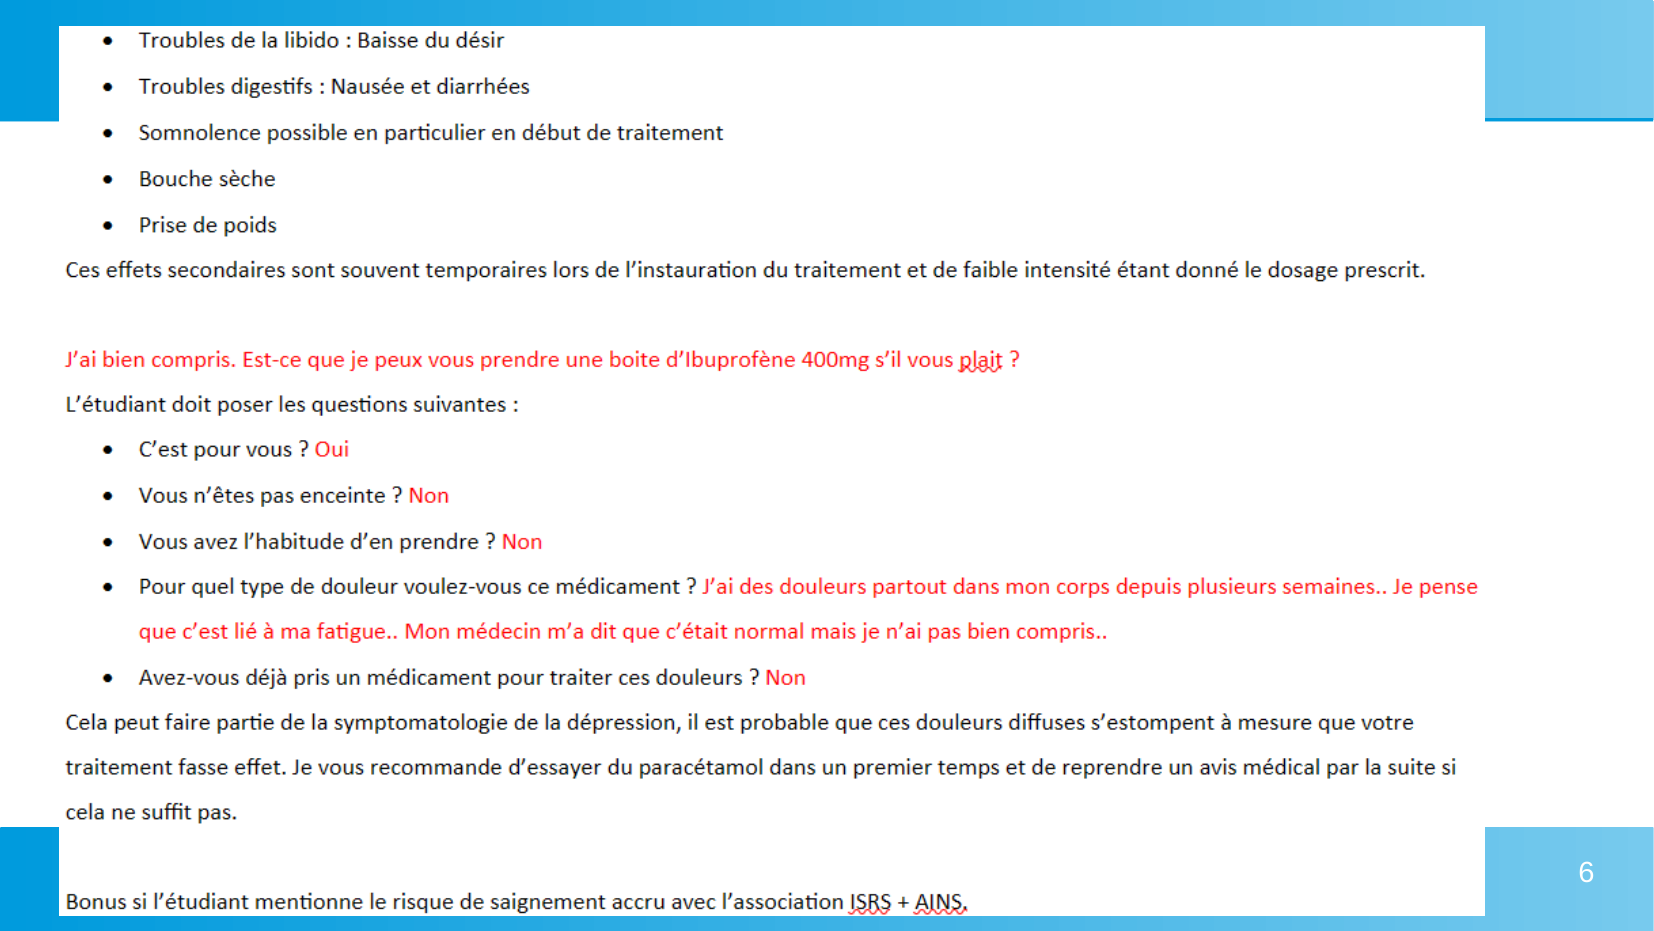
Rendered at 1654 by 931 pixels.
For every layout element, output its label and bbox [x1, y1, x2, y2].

picture [59, 26, 1485, 916]
